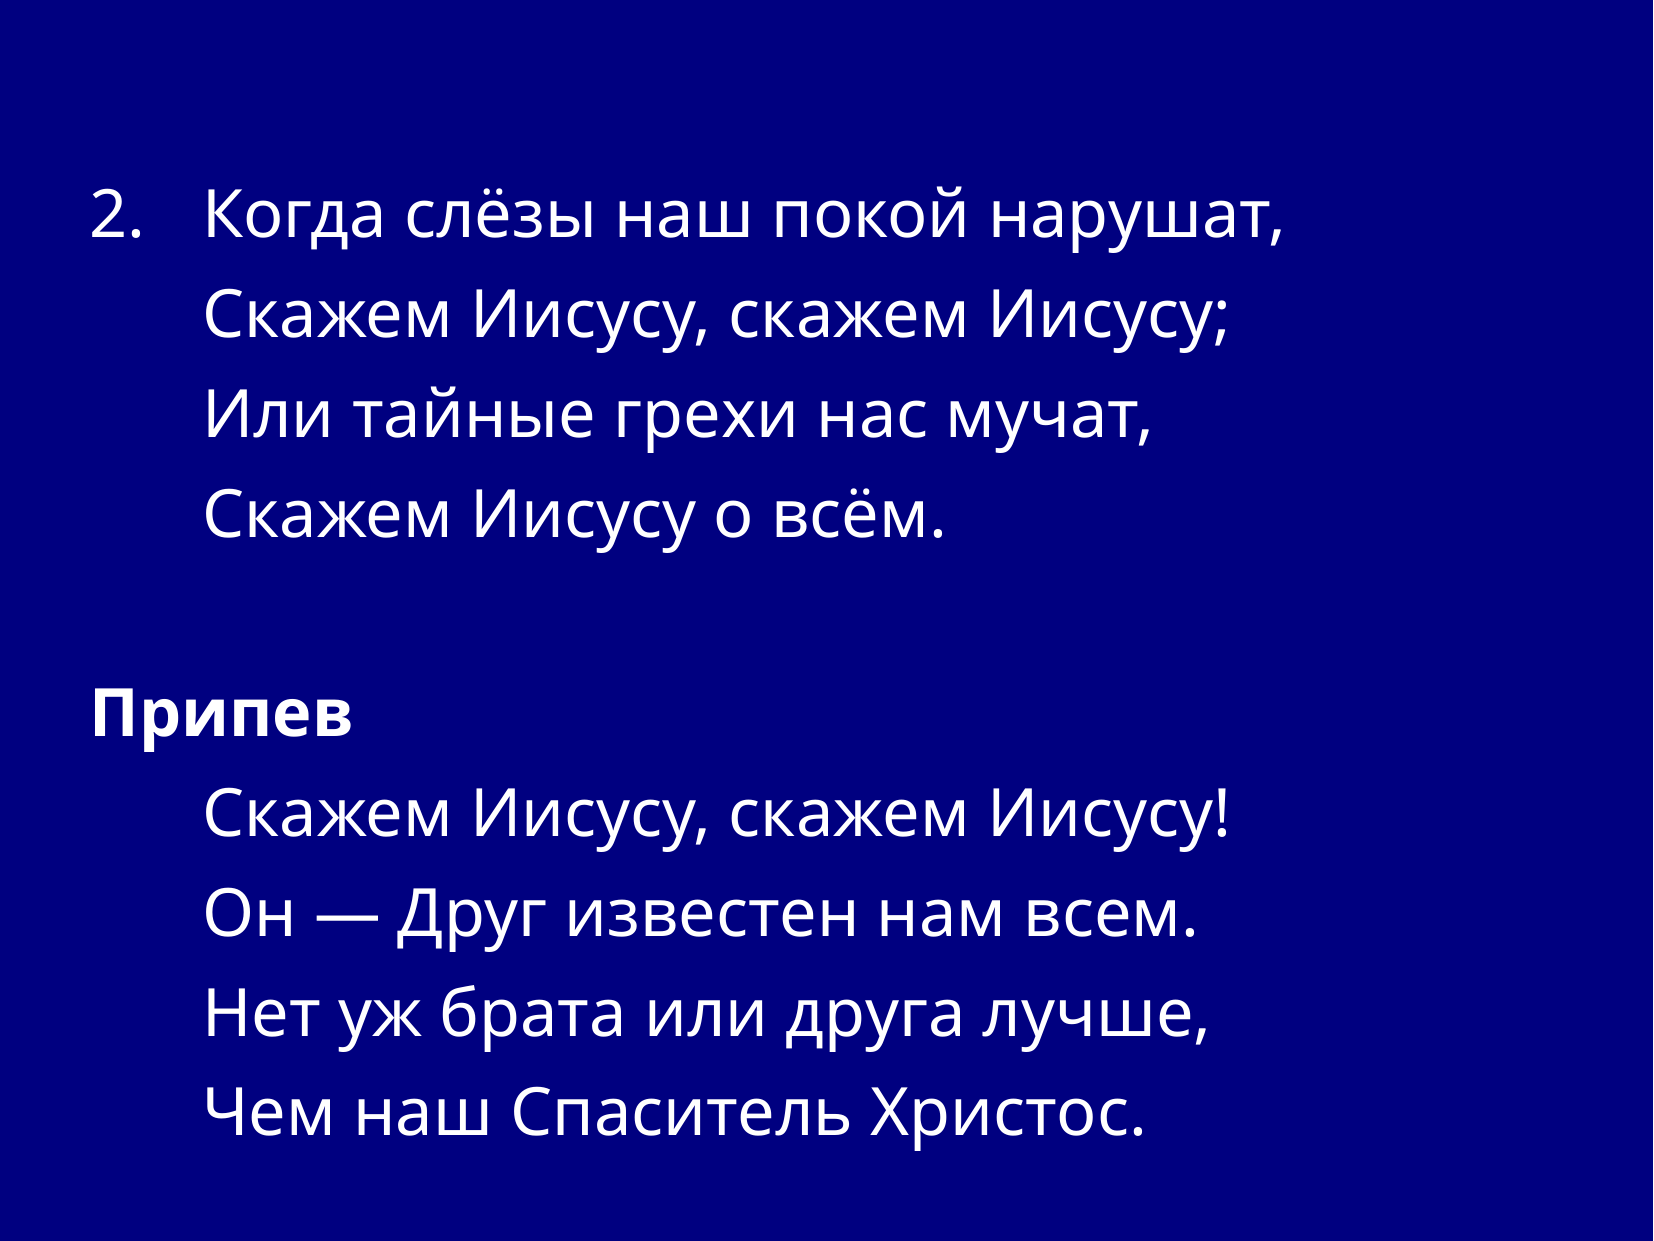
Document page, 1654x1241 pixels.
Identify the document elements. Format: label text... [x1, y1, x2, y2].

text_box 2. Когда слёзы наш покой нарушат, Скажем Иисусу, скажем Иисусу; Или тайные грехи нас мучат, Скажем Иисусу о всём. Припев Скажем Иисусу, скажем Иисусу! Он — Друг известен нам всем. Нет уж брата или друга лучше, Чем наш Спаситель Христос. [75, 150, 1576, 1163]
